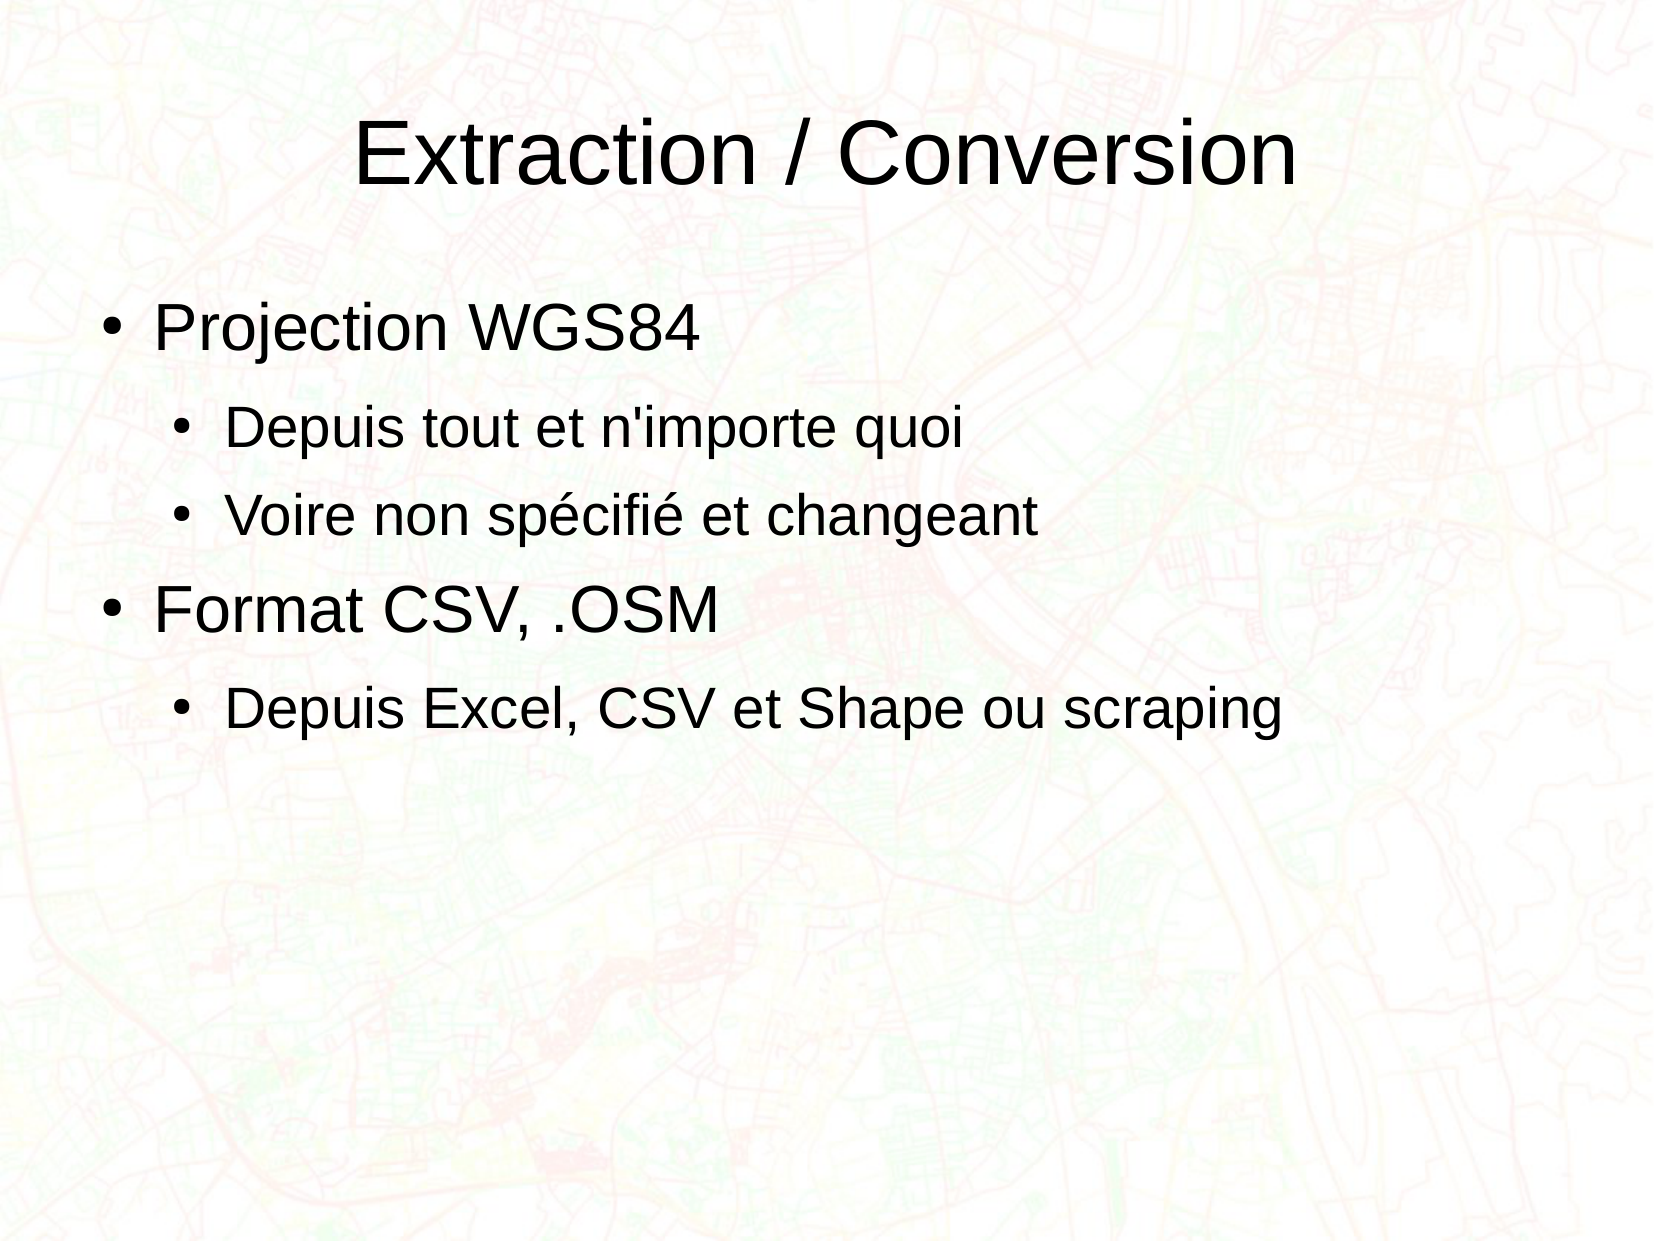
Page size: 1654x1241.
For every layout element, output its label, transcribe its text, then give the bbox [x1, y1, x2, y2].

picture [0, 0, 1654, 1241]
title Extraction / Conversion [82, 49, 1571, 257]
list Projection WGS84 Depuis tout et n'importe quoi Voire non spécifié et changeant Format CSV, .OSM Depuis Excel, CSV et Shape ou scraping [82, 290, 1571, 1010]
